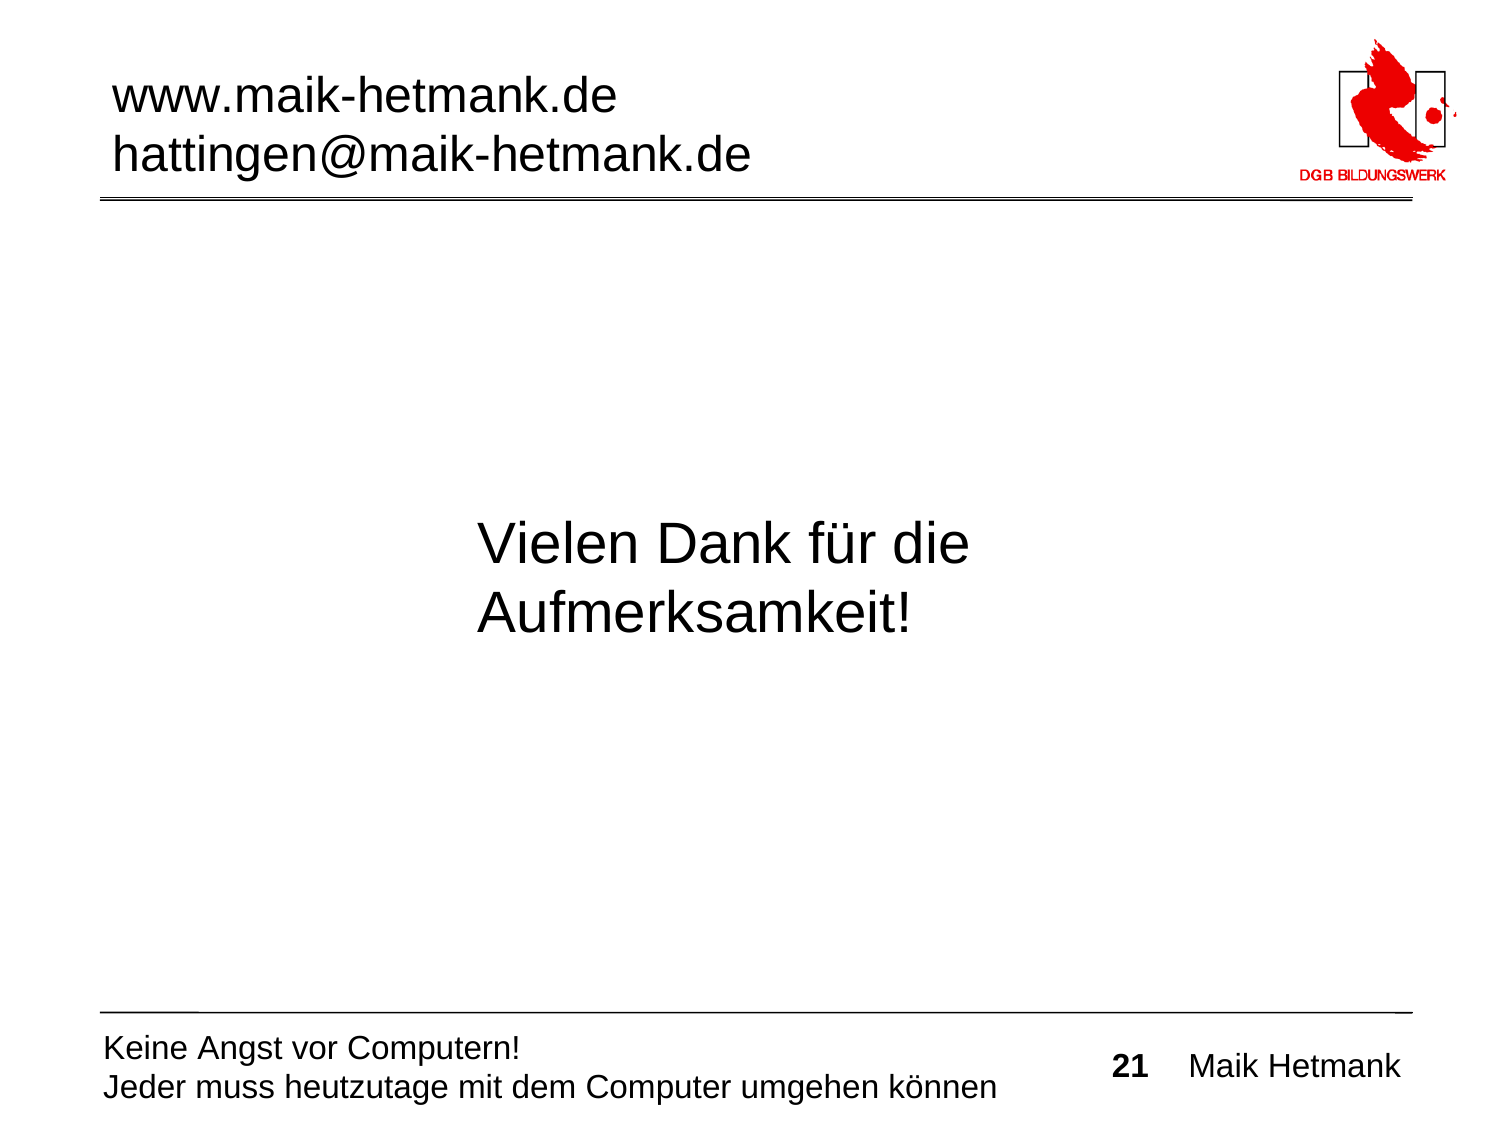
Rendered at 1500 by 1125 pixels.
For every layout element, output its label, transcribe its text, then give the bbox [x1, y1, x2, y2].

picture [1299, 37, 1457, 181]
text_box Vielen Dank für die Aufmerksamkeit! [463, 502, 1025, 658]
text_box www.maik-hetmank.de hattingen@maik-hetmank.de [112, 64, 754, 180]
